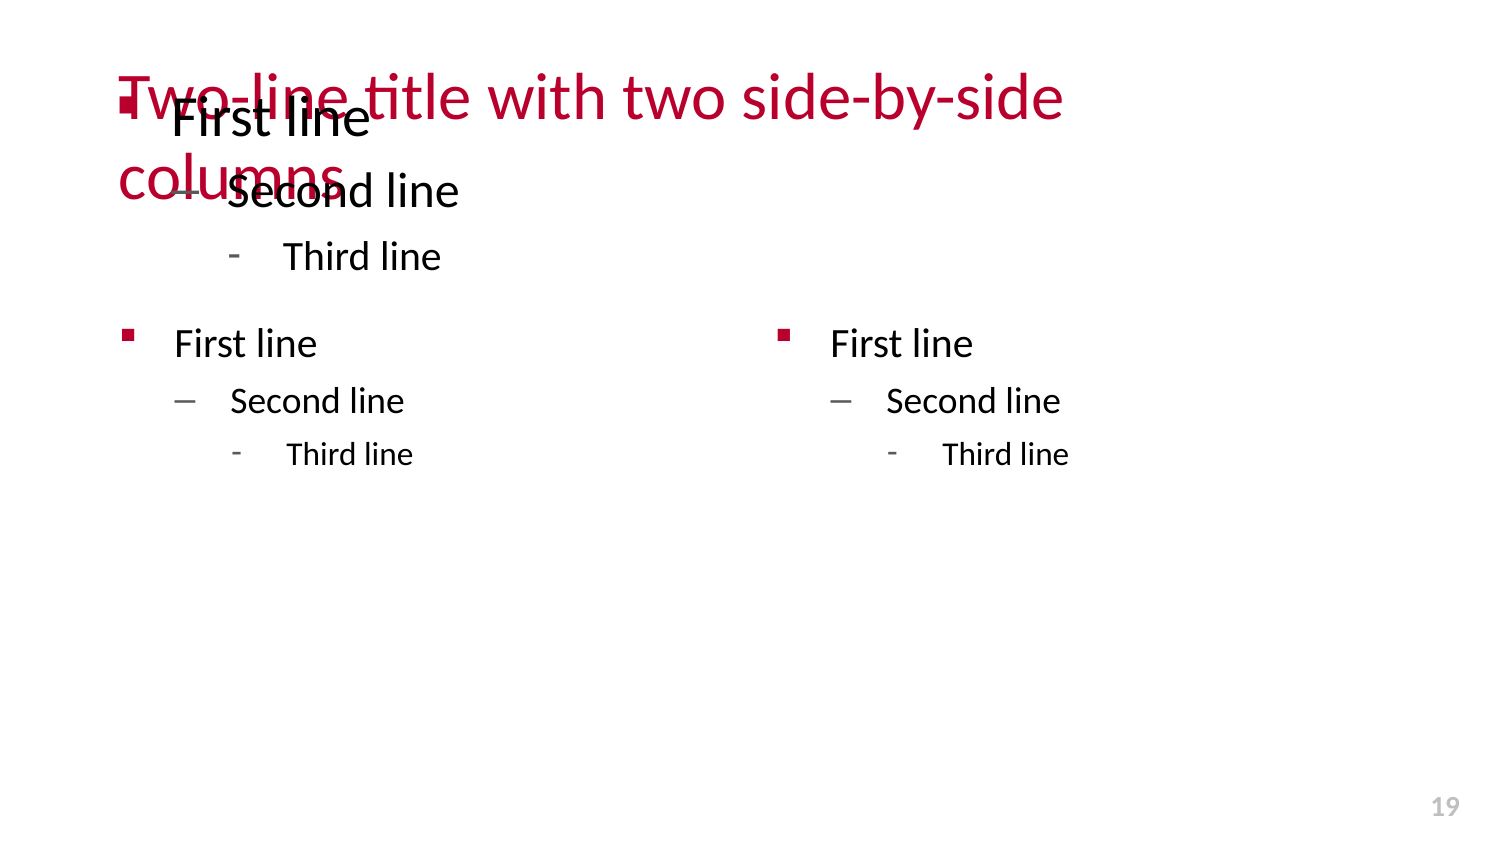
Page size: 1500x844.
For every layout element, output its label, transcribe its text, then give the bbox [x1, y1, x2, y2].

list First line Second line Third line [103, 308, 738, 762]
title Two-line title with two side-by-side columns [103, 45, 1398, 160]
list First line Second line Third line [99, 184, 735, 286]
list First line Second line Third line [759, 308, 1398, 762]
slide_number <number> [1125, 782, 1475, 828]
